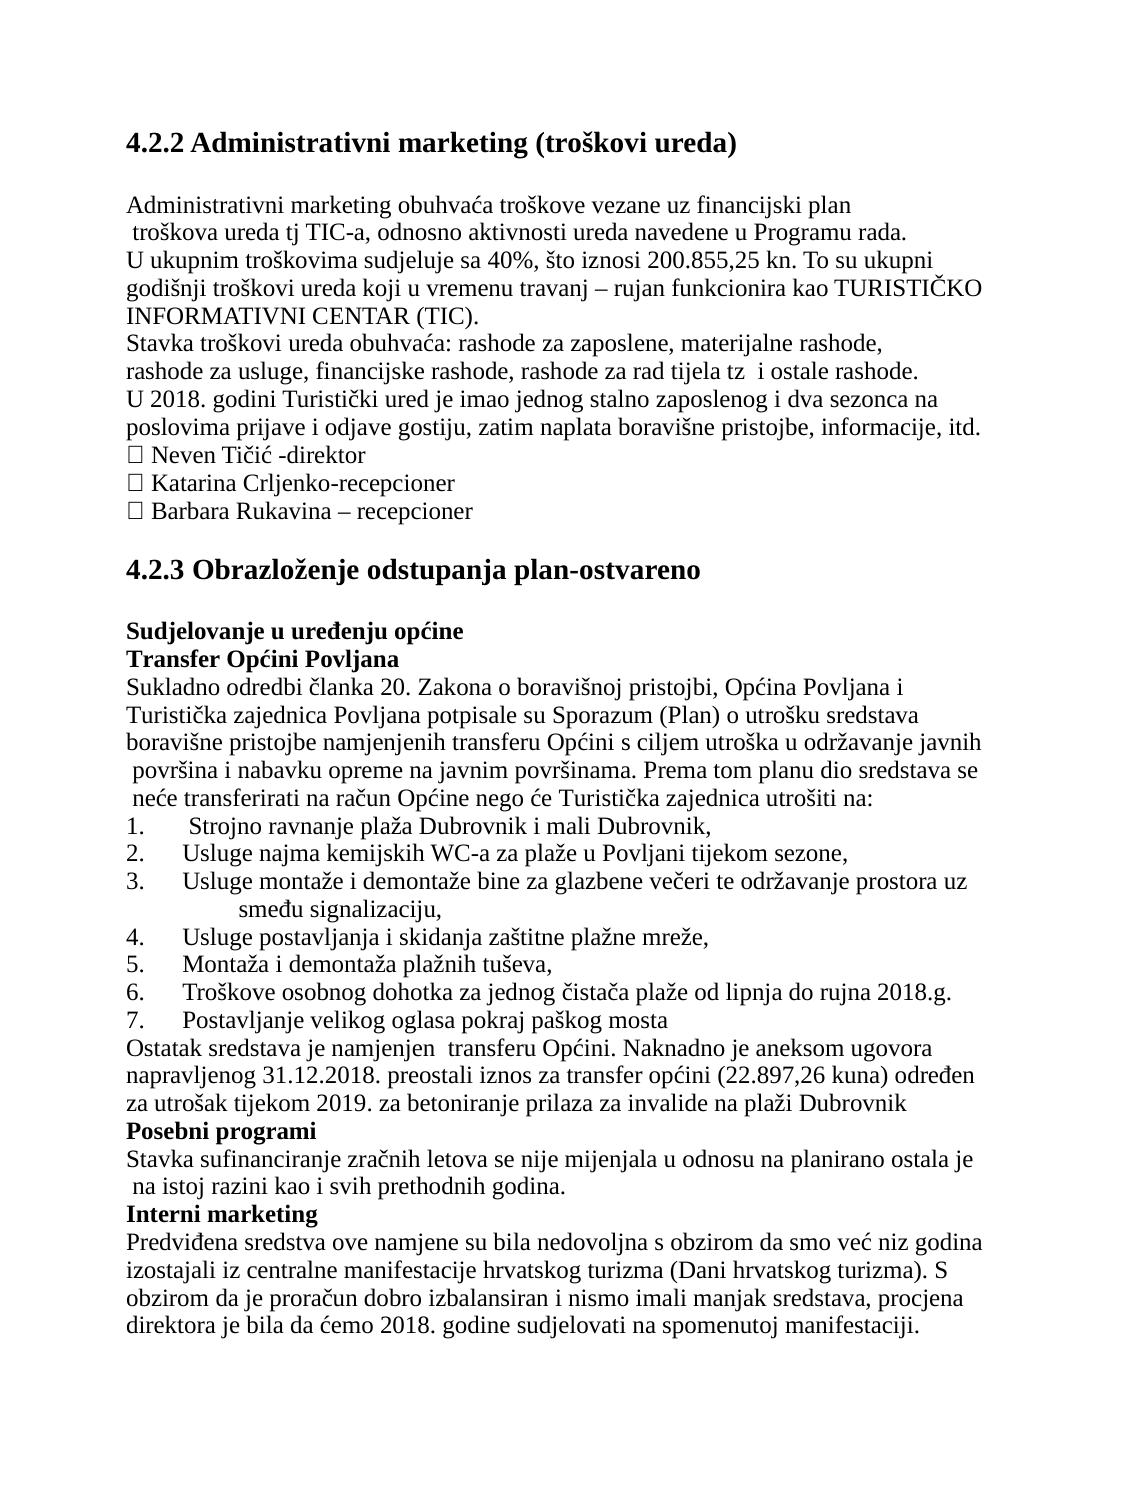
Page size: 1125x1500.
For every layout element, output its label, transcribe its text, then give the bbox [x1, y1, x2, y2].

text_box 4.2.2 Administrativni marketing (troškovi ureda) Administrativni marketing obuhvaća troškove vezane uz financijski plan troškova ureda tj TIC-a, odnosno aktivnosti ureda navedene u Programu rada. U ukupnim troškovima sudjeluje sa 40%, što iznosi 200.855,25 kn. To su ukupni godišnji troškovi ureda koji u vremenu travanj – rujan funkcionira kao TURISTIČKO INFORMATIVNI CENTAR (TIC). Stavka troškovi ureda obuhvaća: rashode za zaposlene, materijalne rashode, rashode za usluge, financijske rashode, rashode za rad tijela tz i ostale rashode. U 2018. godini Turistički ured je imao jednog stalno zaposlenog i dva sezonca na poslovima prijave i odjave gostiju, zatim naplata boravišne pristojbe, informacije, itd.  Neven Tičić -direktor  Katarina Crljenko-recepcioner  Barbara Rukavina – recepcioner 4.2.3 Obrazloženje odstupanja plan-ostvareno Sudjelovanje u uređenju općine Transfer Općini Povljana Sukladno odredbi članka 20. Zakona o boravišnoj pristojbi, Općina Povljana i Turistička zajednica Povljana potpisale su Sporazum (Plan) o utrošku sredstava boravišne pristojbe namjenjenih transferu Općini s ciljem utroška u održavanje javnih površina i nabavku opreme na javnim površinama. Prema tom planu dio sredstava se neće transferirati na račun Općine nego će Turistička zajednica utrošiti na: Strojno ravnanje plaža Dubrovnik i mali Dubrovnik, Usluge najma kemijskih WC-a za plaže u Povljani tijekom sezone, Usluge montaže i demontaže bine za glazbene večeri te održavanje prostora uz smeđu signalizaciju, Usluge postavljanja i skidanja zaštitne plažne mreže, Montaža i demontaža plažnih tuševa, Troškove osobnog dohotka za jednog čistača plaže od lipnja do rujna 2018.g. Postavljanje velikog oglasa pokraj paškog mosta Ostatak sredstava je namjenjen transferu Općini. Naknadno je aneksom ugovora napravljenog 31.12.2018. preostali iznos za transfer općini (22.897,26 kuna) određen za utrošak tijekom 2019. za betoniranje prilaza za invalide na plaži Dubrovnik Posebni programi Stavka sufinanciranje zračnih letova se nije mijenjala u odnosu na planirano ostala je na istoj razini kao i svih prethodnih godina. Interni marketing Predviđena sredstva ove namjene su bila nedovoljna s obzirom da smo već niz godina izostajali iz centralne manifestacije hrvatskog turizma (Dani hrvatskog turizma). S obzirom da je proračun dobro izbalansiran i nismo imali manjak sredstava, procjena direktora je bila da ćemo 2018. godine sudjelovati na spomenutoj manifestaciji. [111, 118, 1015, 1486]
